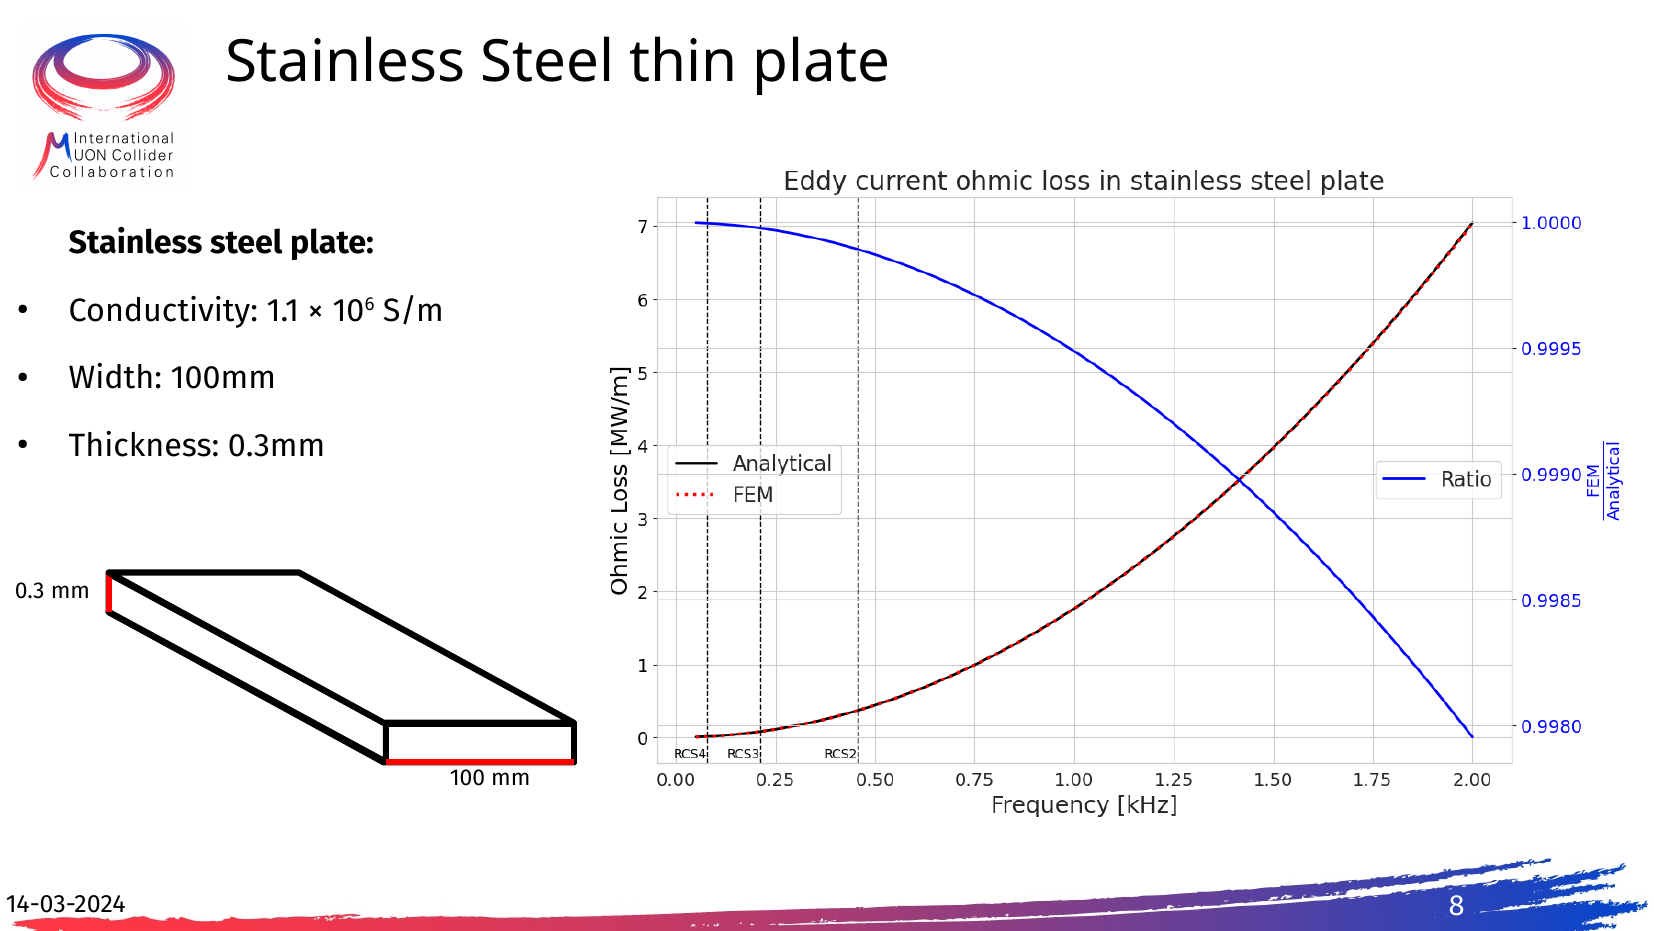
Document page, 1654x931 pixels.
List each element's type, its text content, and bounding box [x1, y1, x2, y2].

text_box [108, 572, 574, 763]
picture [21, 21, 188, 156]
list Stainless steel plate: Conductivity: 1.1 × 106 S/m Width: 100mm Thickness: 0.3mm [0, 156, 539, 466]
text_box 0.3 mm [0, 570, 131, 613]
picture [0, 848, 1654, 931]
title Stainless Steel thin plate [225, 19, 1571, 181]
text_box 100 mm [435, 765, 563, 826]
picture [600, 160, 1636, 826]
